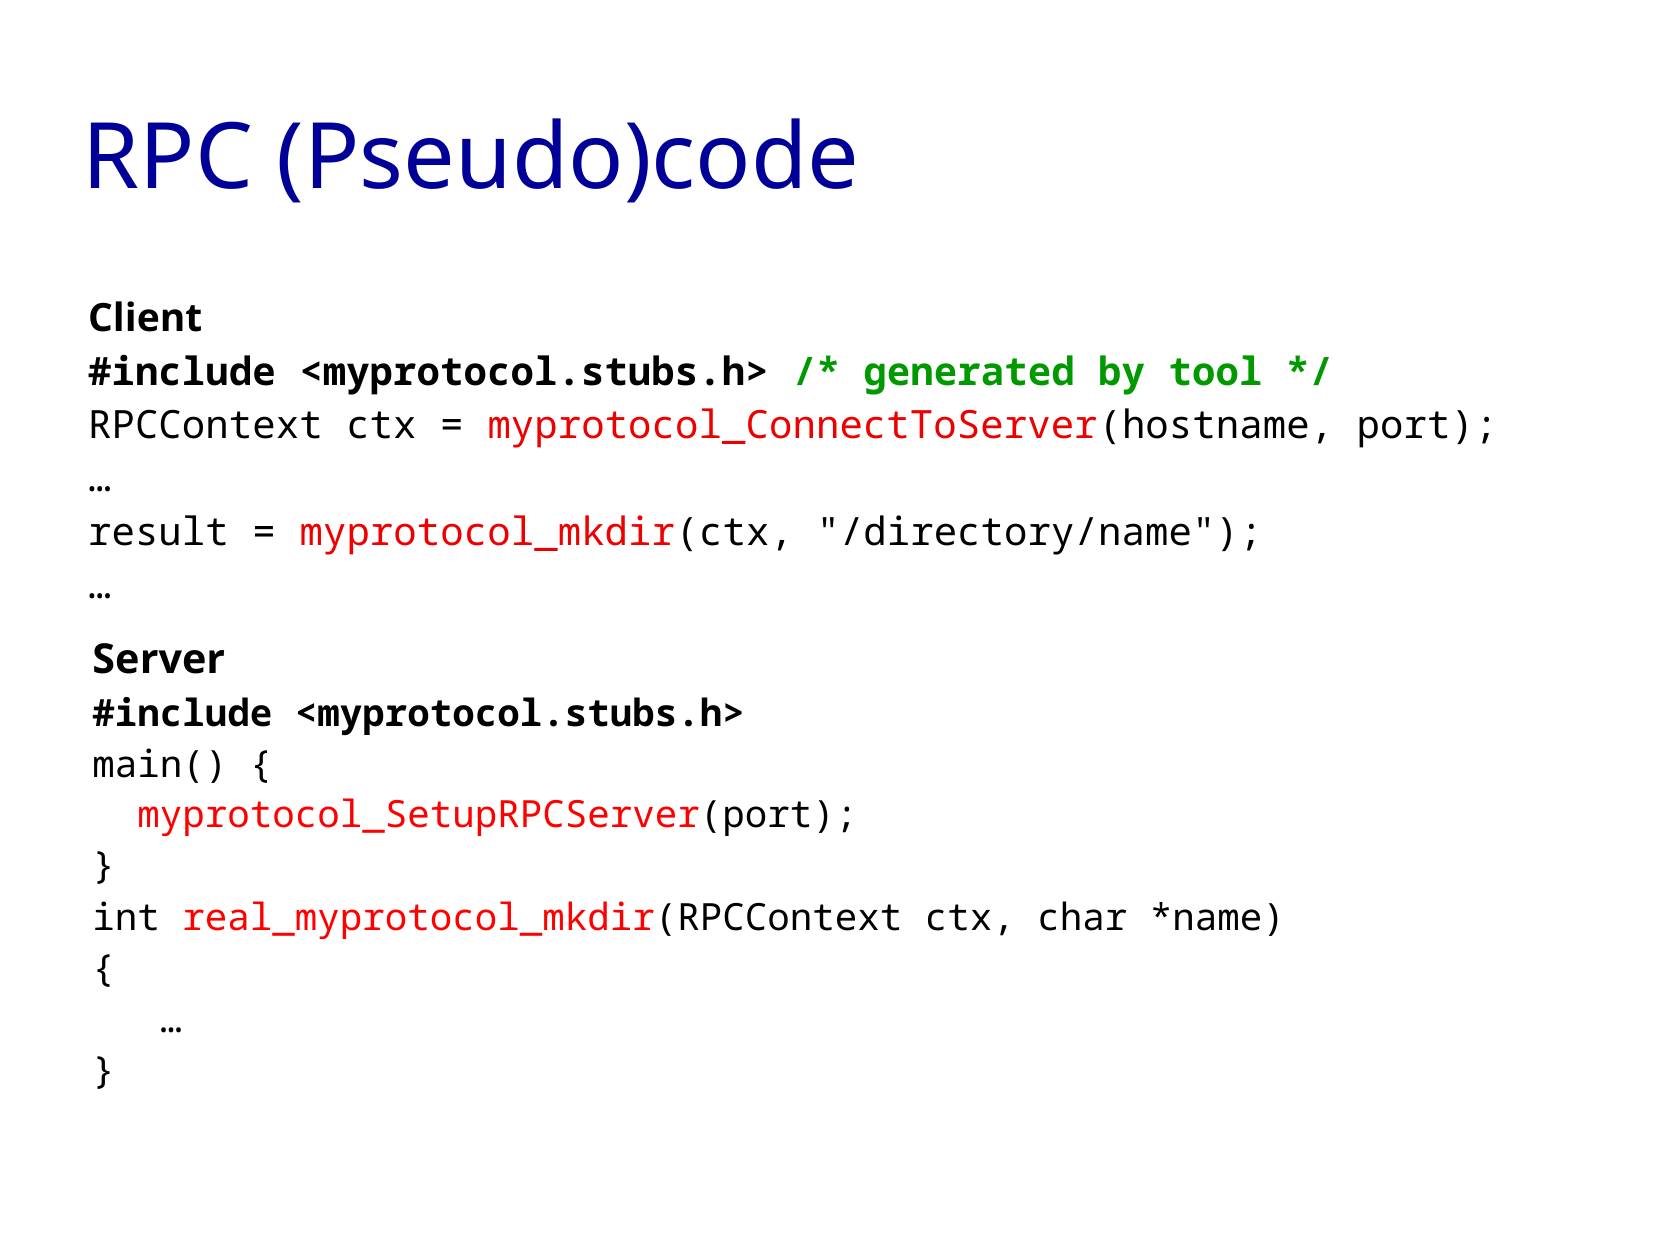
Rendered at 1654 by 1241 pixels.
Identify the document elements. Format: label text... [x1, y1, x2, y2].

title RPC (Pseudo)code [82, 49, 1571, 257]
list Server #include <myprotocol.stubs.h> main() { myprotocol_SetupRPCServer(port); } int real_myprotocol_mkdir(RPCContext ctx, char *name) { … } [60, 630, 1571, 1095]
list Client #include <myprotocol.stubs.h> /* generated by tool */ RPCContext ctx = myprotocol_ConnectToServer(hostname, port); … result = myprotocol_mkdir(ctx, "/directory/name"); … [60, 290, 1571, 616]
